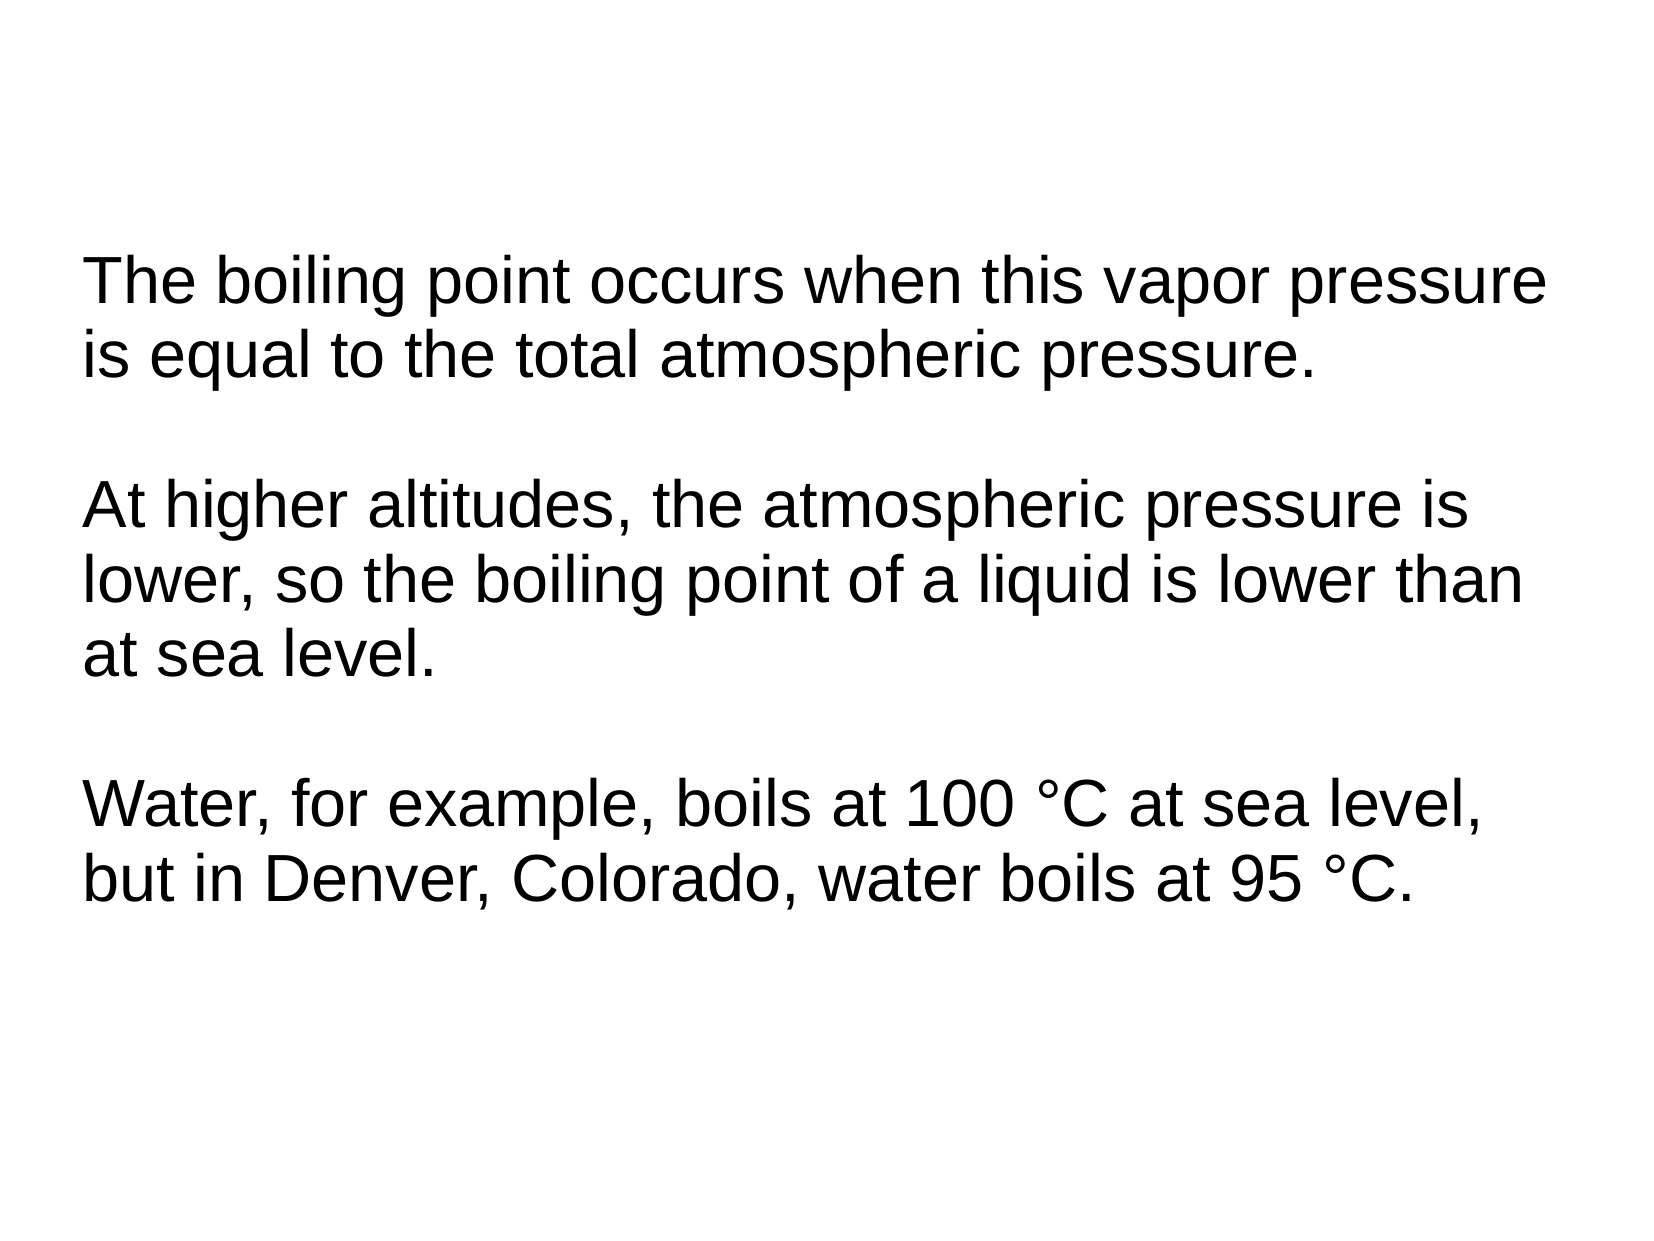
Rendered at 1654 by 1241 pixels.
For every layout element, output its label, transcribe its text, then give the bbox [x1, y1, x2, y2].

subtitle The boiling point occurs when this vapor pressure is equal to the total atmospheric pressure. At higher altitudes, the atmospheric pressure is lower, so the boiling point of a liquid is lower than at sea level. Water, for example, boils at 100 °C at sea level, but in Denver, Colorado, water boils at 95 °C. [82, 49, 1571, 1109]
